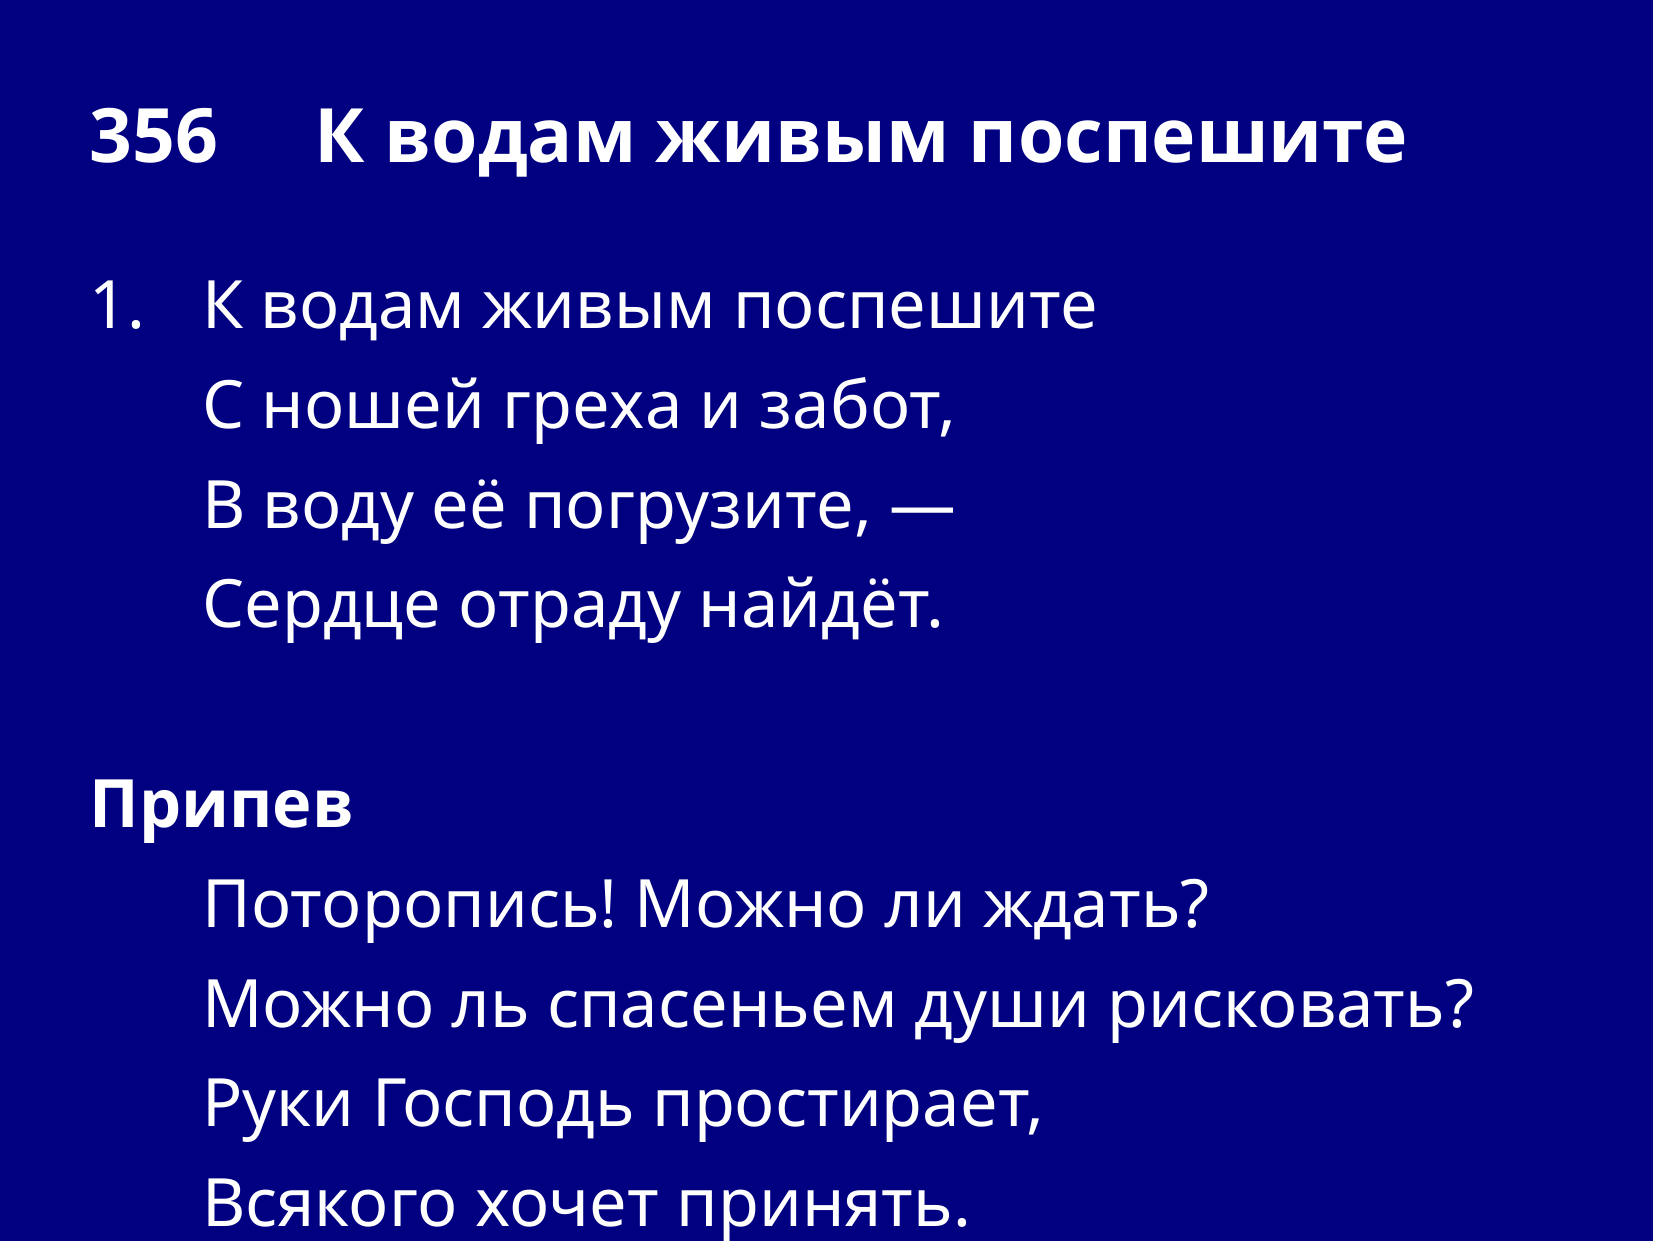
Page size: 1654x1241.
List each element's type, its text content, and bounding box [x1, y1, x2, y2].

text_box 356 К водам живым поспешите [75, 75, 1576, 188]
text_box 1. К водам живым поспешите С ношей греха и забот, В воду её погрузите, — Сердце отраду найдёт. Припев Поторопись! Можно ли ждать? Можно ль спасеньем души рисковать? Руки Господь простирает, Всякого хочет принять. [75, 188, 1576, 1163]
